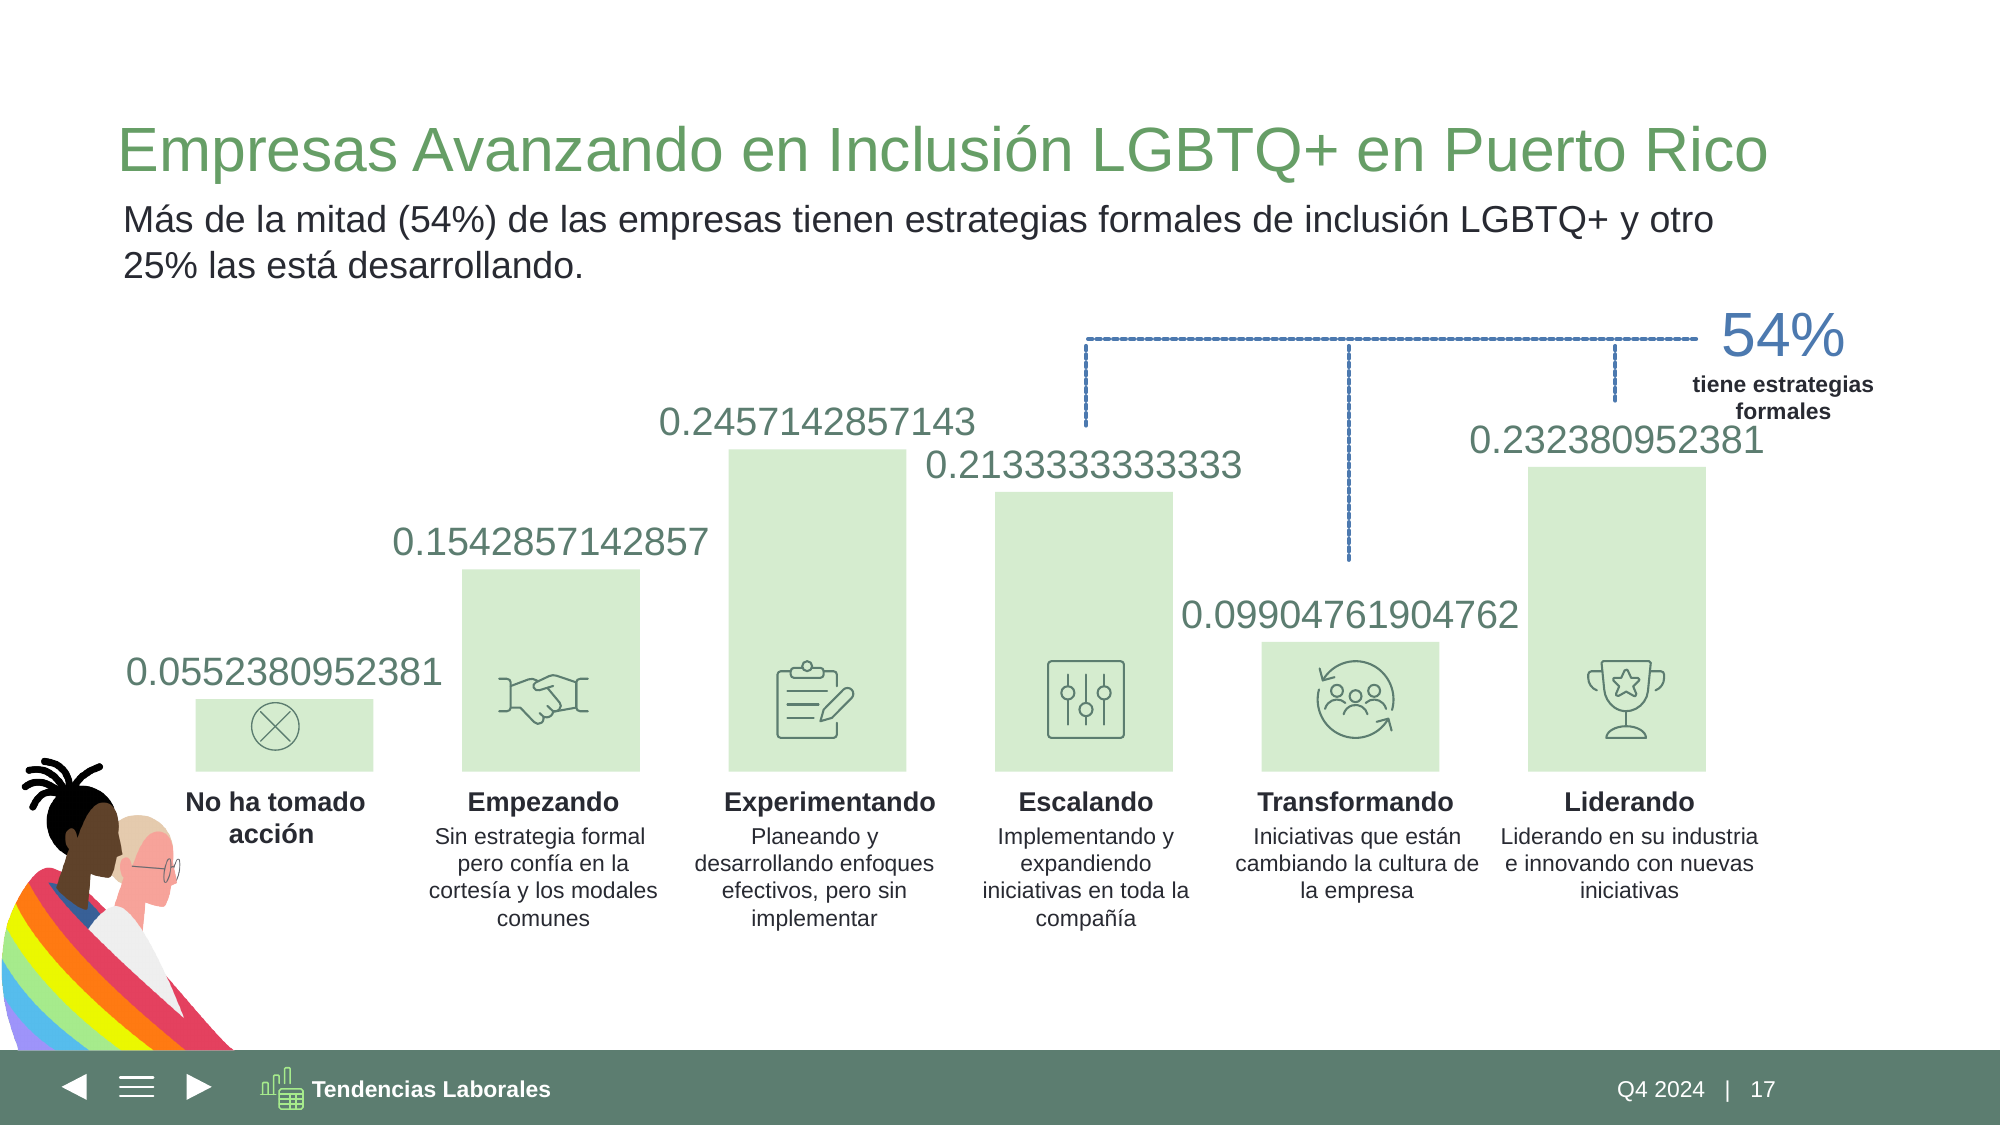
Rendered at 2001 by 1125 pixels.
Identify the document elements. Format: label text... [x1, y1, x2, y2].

text_box No ha tomado acción [236, 784, 367, 850]
picture [0, 754, 236, 1054]
picture [774, 657, 857, 742]
picture [117, 1075, 156, 1099]
chart [117, 370, 1784, 780]
picture [1314, 657, 1397, 742]
text_box Experimentando [717, 784, 943, 817]
picture [496, 671, 591, 728]
text_box Empresas Avanzando en Inclusión LGBTQ+ en Puerto Rico [117, 104, 1865, 180]
text_box 54% tiene estrategias formales [1685, 294, 1883, 426]
text_box Implementando y expandiendo iniciativas en toda la compañía [973, 821, 1199, 933]
text_box Planeando y desarrollando enfoques efectivos, pero sin implementar [684, 821, 946, 933]
picture [247, 698, 304, 755]
text_box Transformando [1243, 784, 1468, 817]
text_box Iniciativas que están cambiando la cultura de la empresa [1226, 821, 1488, 933]
text_box Escalando [995, 784, 1177, 817]
text_box [186, 1073, 212, 1100]
text_box Sin estrategia formal pero confía en la cortesía y los modales comunes [423, 821, 664, 933]
text_box Empezando [452, 784, 635, 817]
list Más de la mitad (54%) de las empresas tienen estrategias formales de inclusión LGBTQ+ y otro 25% las está desarrollando. [123, 193, 1766, 295]
picture [1585, 657, 1668, 742]
text_box Liderando en su industria e innovando con nuevas iniciativas [1499, 821, 1761, 905]
picture [1044, 657, 1128, 742]
text_box Liderando [1538, 784, 1721, 817]
text_box [61, 1073, 87, 1100]
